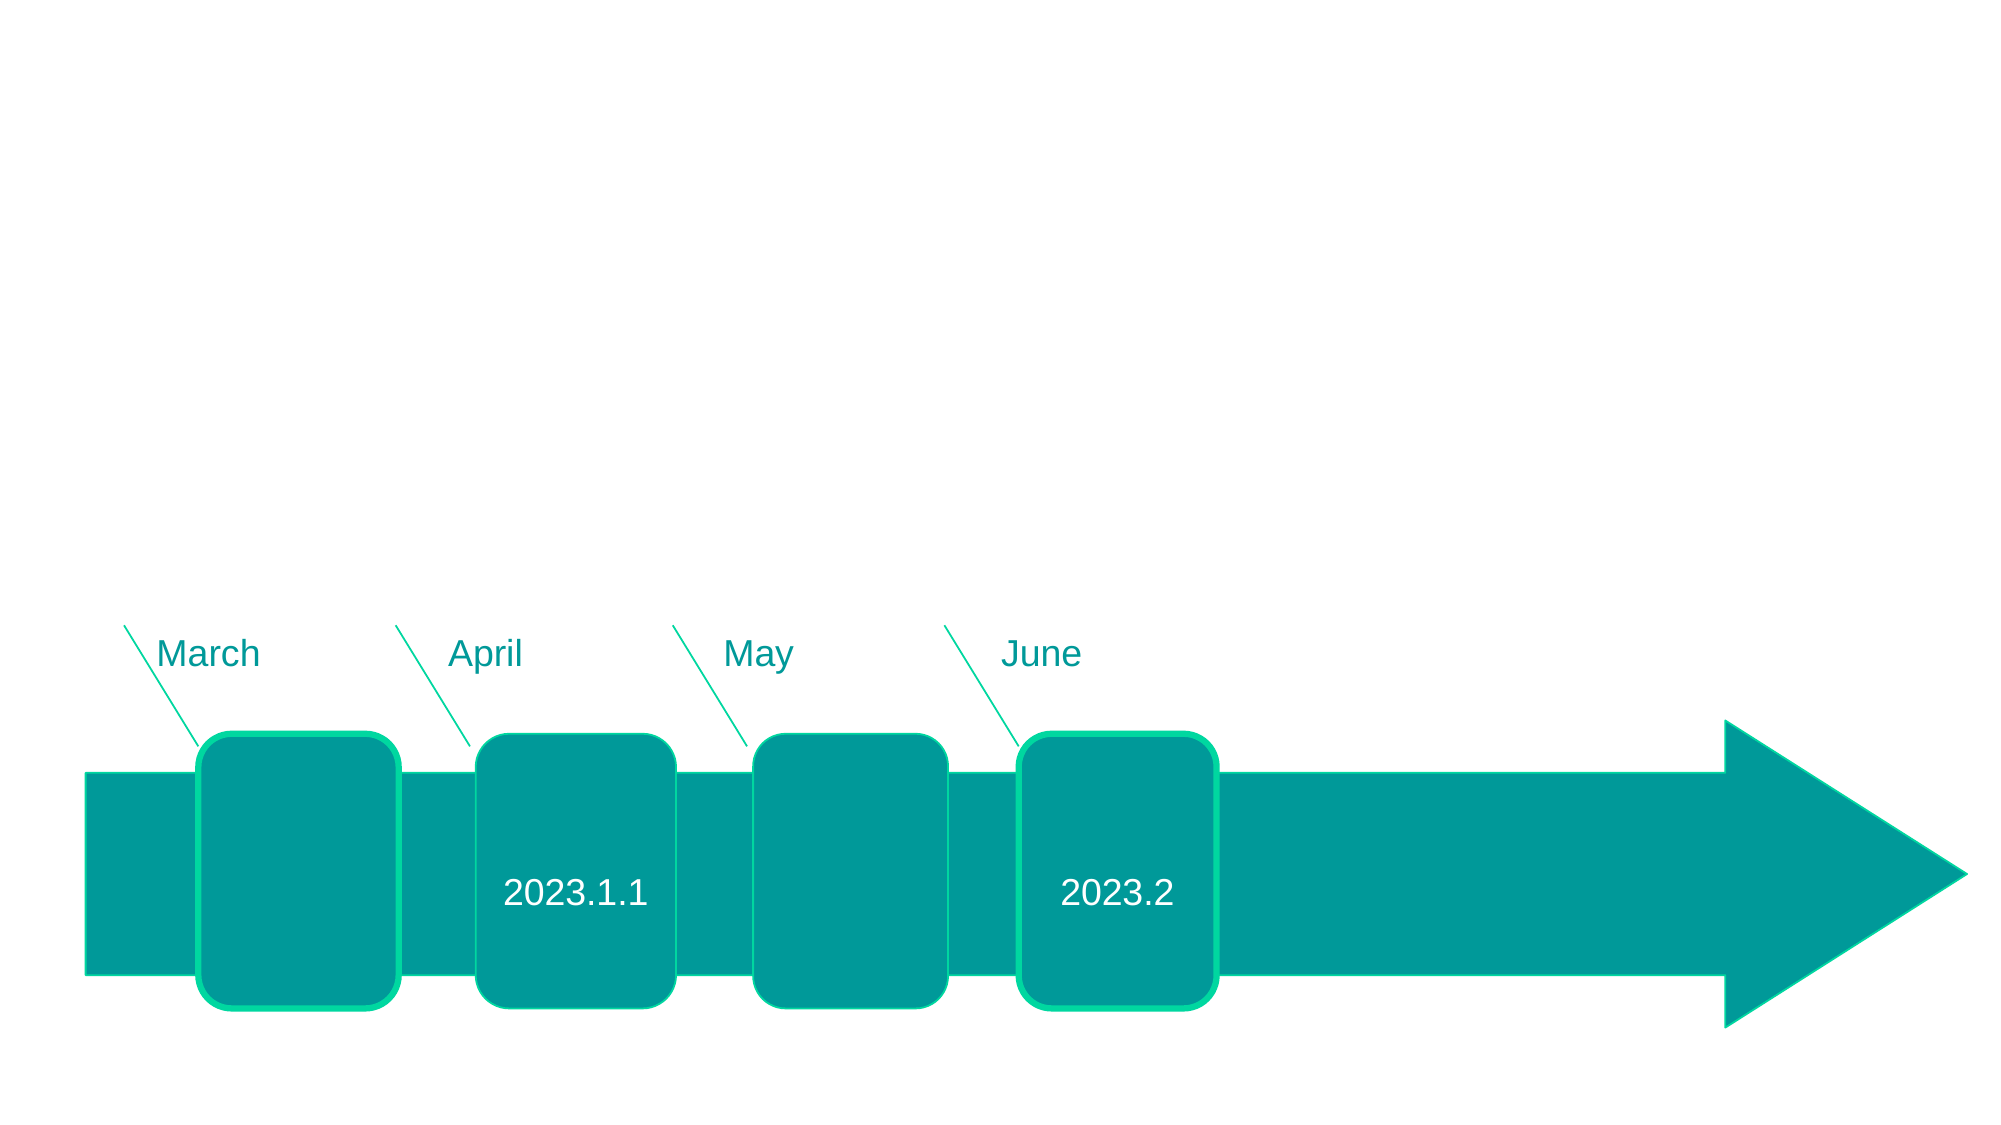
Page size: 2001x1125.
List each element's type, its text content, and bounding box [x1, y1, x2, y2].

text_box [678, 775, 751, 973]
text_box [755, 736, 946, 1007]
text_box 2023.1.1 [475, 733, 677, 1009]
text_box June [986, 625, 1097, 683]
text_box [950, 775, 1015, 973]
text_box March [141, 625, 276, 683]
text_box 2023.2 [1018, 733, 1217, 1009]
text_box [1221, 725, 1962, 1023]
text_box [403, 775, 474, 973]
text_box May [708, 625, 810, 683]
text_box April [433, 625, 538, 683]
text_box [88, 775, 194, 973]
text_box [202, 738, 395, 1004]
